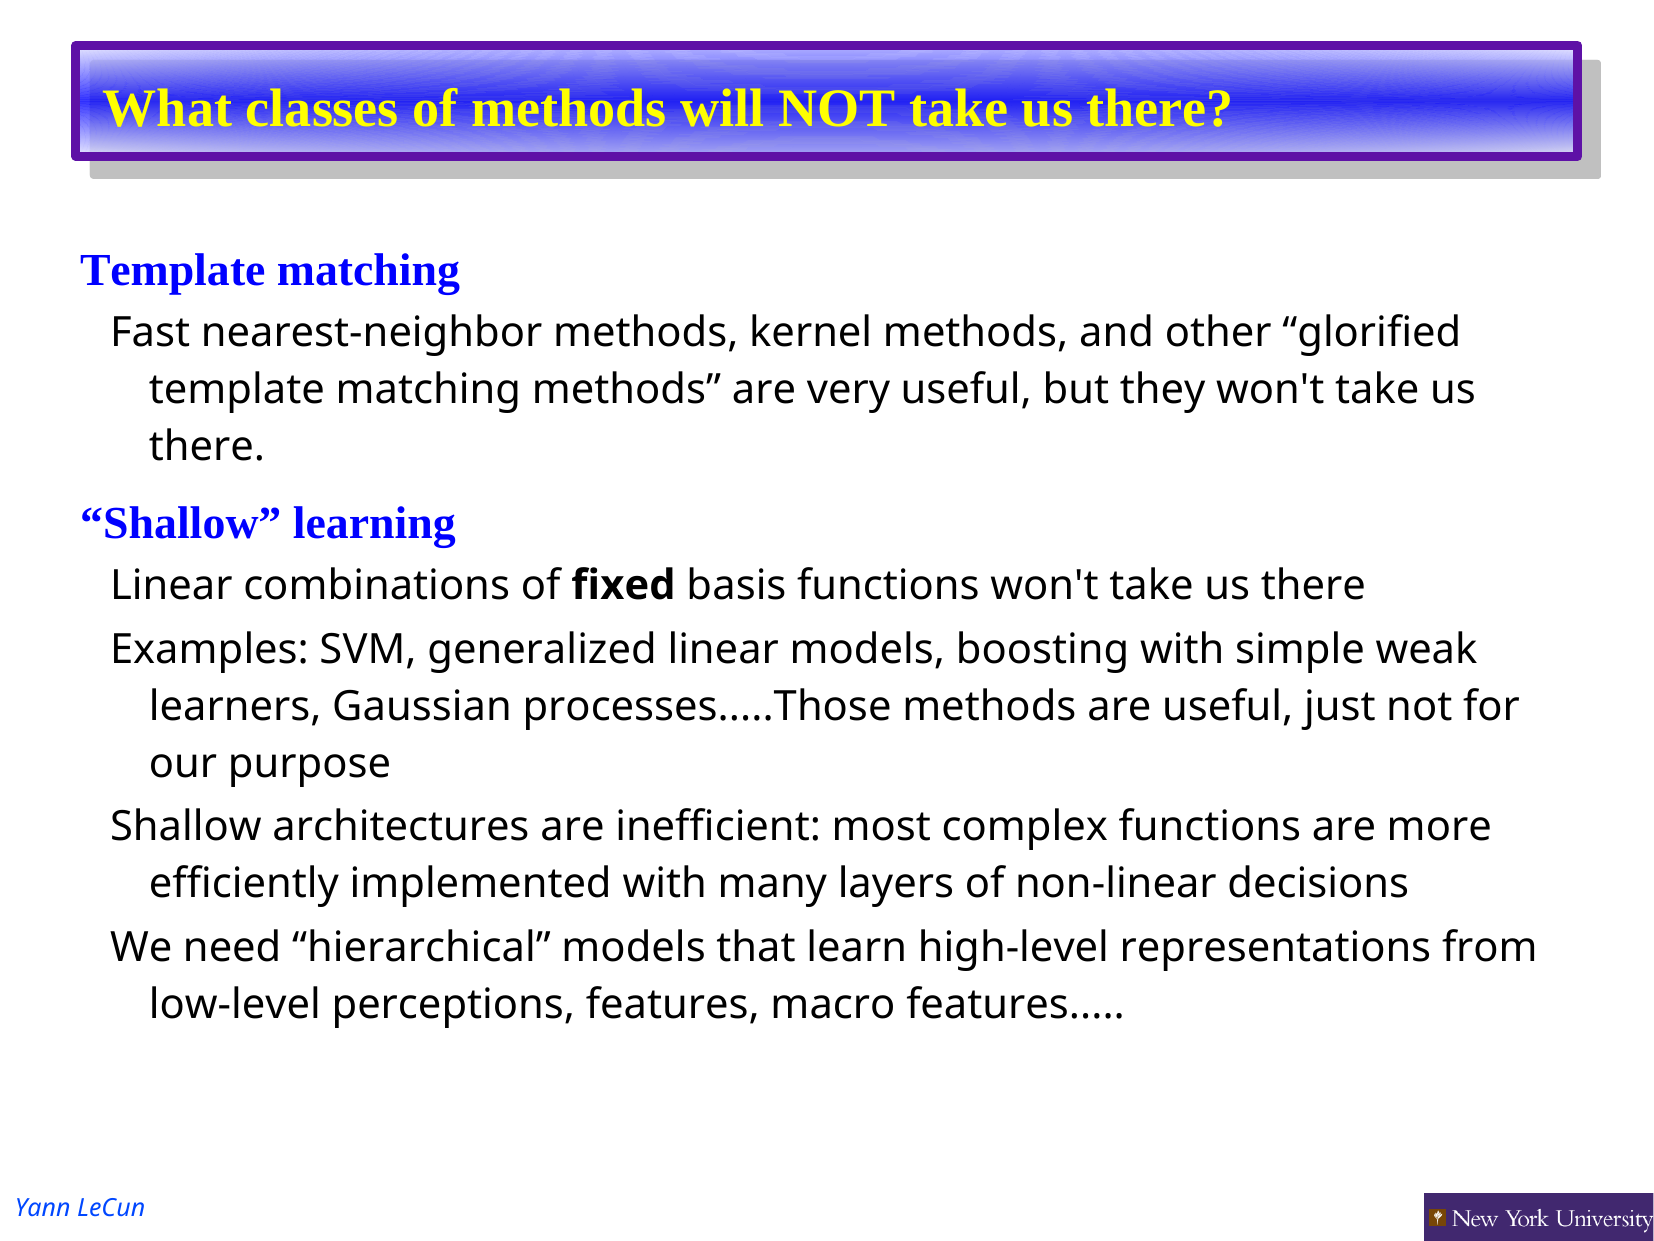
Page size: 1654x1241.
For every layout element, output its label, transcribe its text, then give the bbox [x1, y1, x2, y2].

title What classes of methods will NOT take us there? [75, 45, 1578, 157]
list Template matching Fast nearest-neighbor methods, kernel methods, and other “glorified template matching methods” are very useful, but they won't take us there. “Shallow” learning Linear combinations of fixed basis functions won't take us there Examples: SVM, generalized linear models, boosting with simple weak learners, Gaussian processes.....Those methods are useful, just not for our purpose Shallow architectures are inefficient: most complex functions are more efficiently implemented with many layers of non-linear decisions We need “hierarchical” models that learn high-level representations from low-level perceptions, features, macro features..... [80, 244, 1574, 1142]
picture [1424, 1193, 1654, 1241]
